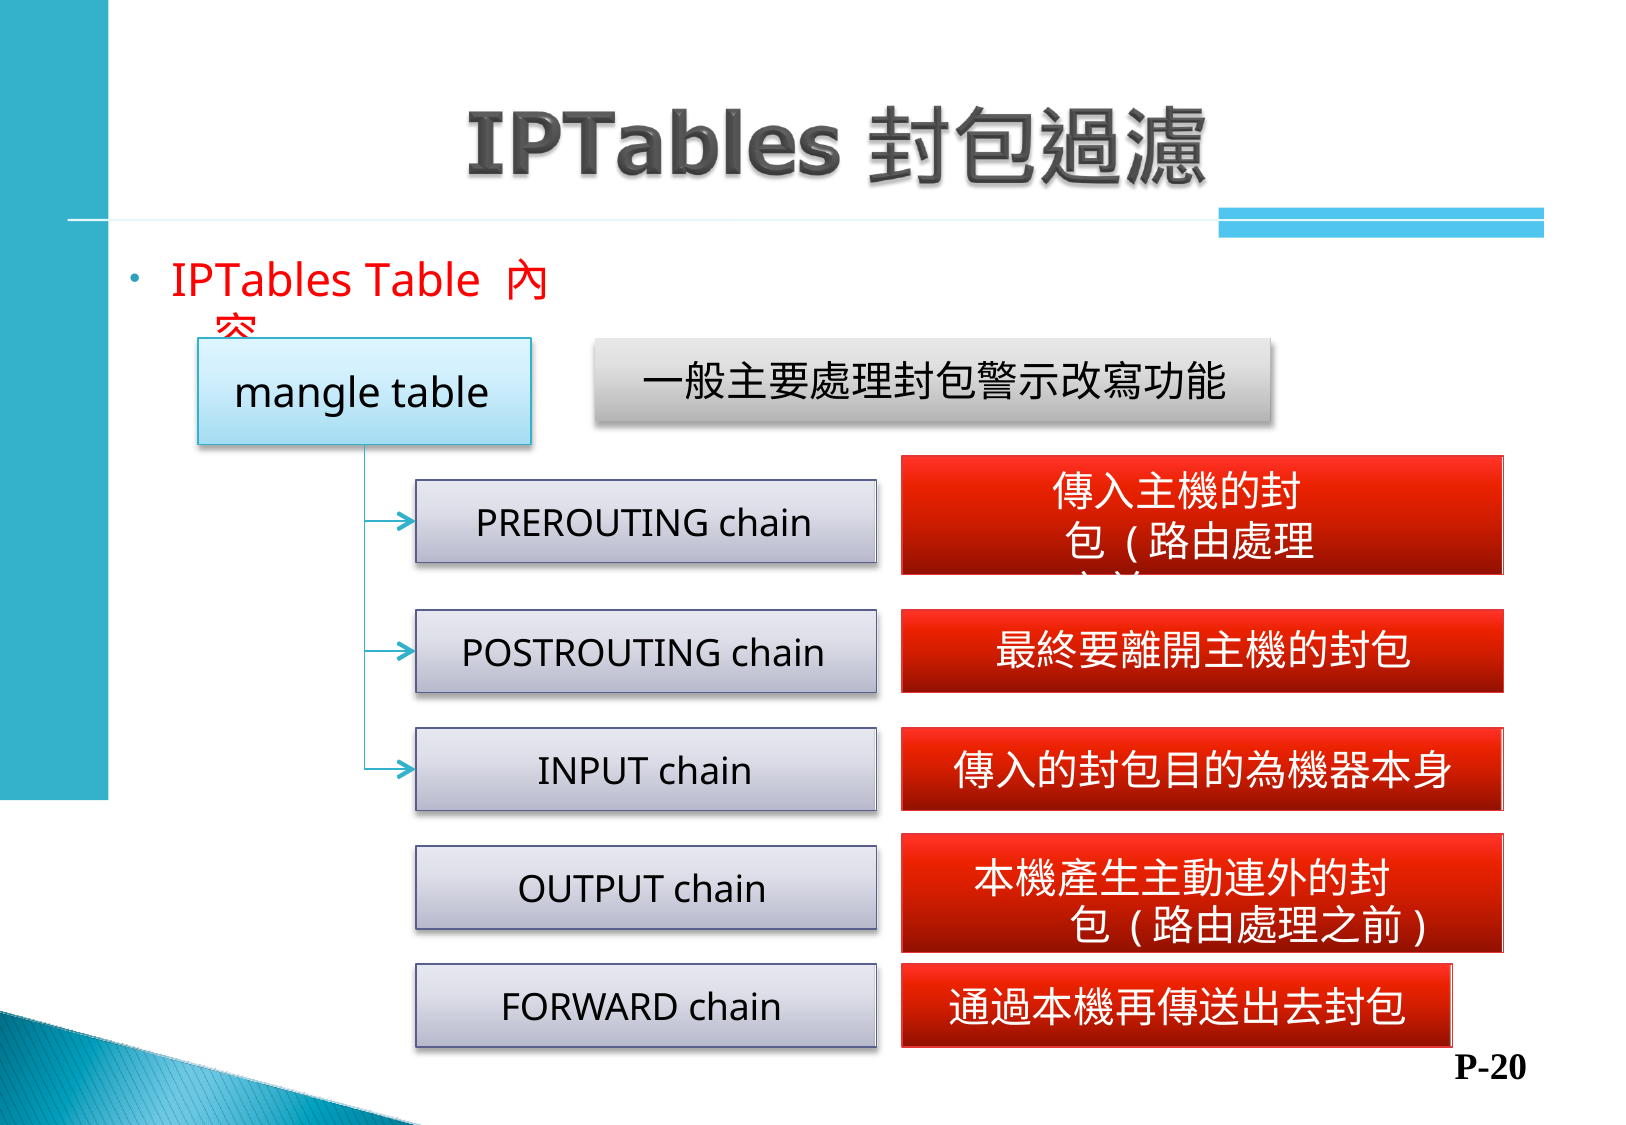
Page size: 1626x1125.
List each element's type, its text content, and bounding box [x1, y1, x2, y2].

text_box [903, 835, 1503, 952]
text_box 傳入的封包目的為機器本身 [951, 744, 1456, 797]
text_box [396, 476, 887, 579]
text_box 傳入主機的封包 (路由處理之前) [1050, 465, 1346, 567]
text_box [396, 605, 887, 709]
text_box [406, 842, 887, 945]
text_box [453, 81, 1218, 203]
text_box [586, 335, 1283, 436]
text_box 最終要離開主機的封包 [992, 623, 1414, 676]
text_box 本機產生主動連外的封包 (路由處理之前) [972, 854, 1435, 950]
text_box [903, 729, 1503, 810]
text_box PREROUTING chain [473, 498, 820, 550]
text_box [406, 960, 887, 1064]
text_box INPUT chain [535, 746, 758, 798]
text_box 通過本機再傳送出去封包 [946, 980, 1409, 1033]
text_box [188, 334, 541, 461]
text_box FORWARD chain [498, 982, 795, 1034]
text_box 一般主要處理封包警示改寫功能 [640, 354, 1229, 407]
text_box [903, 965, 1452, 1046]
text_box mangle table [231, 366, 499, 422]
text_box P-16 [1452, 1042, 1532, 1090]
text_box [396, 724, 887, 827]
text_box [903, 611, 1503, 692]
text_box [903, 457, 1503, 574]
text_box POSTROUTING chain [458, 628, 835, 680]
text_box OUTPUT chain [515, 864, 778, 916]
text_box [199, 339, 530, 444]
text_box IPTables Table 內容 [125, 250, 567, 308]
